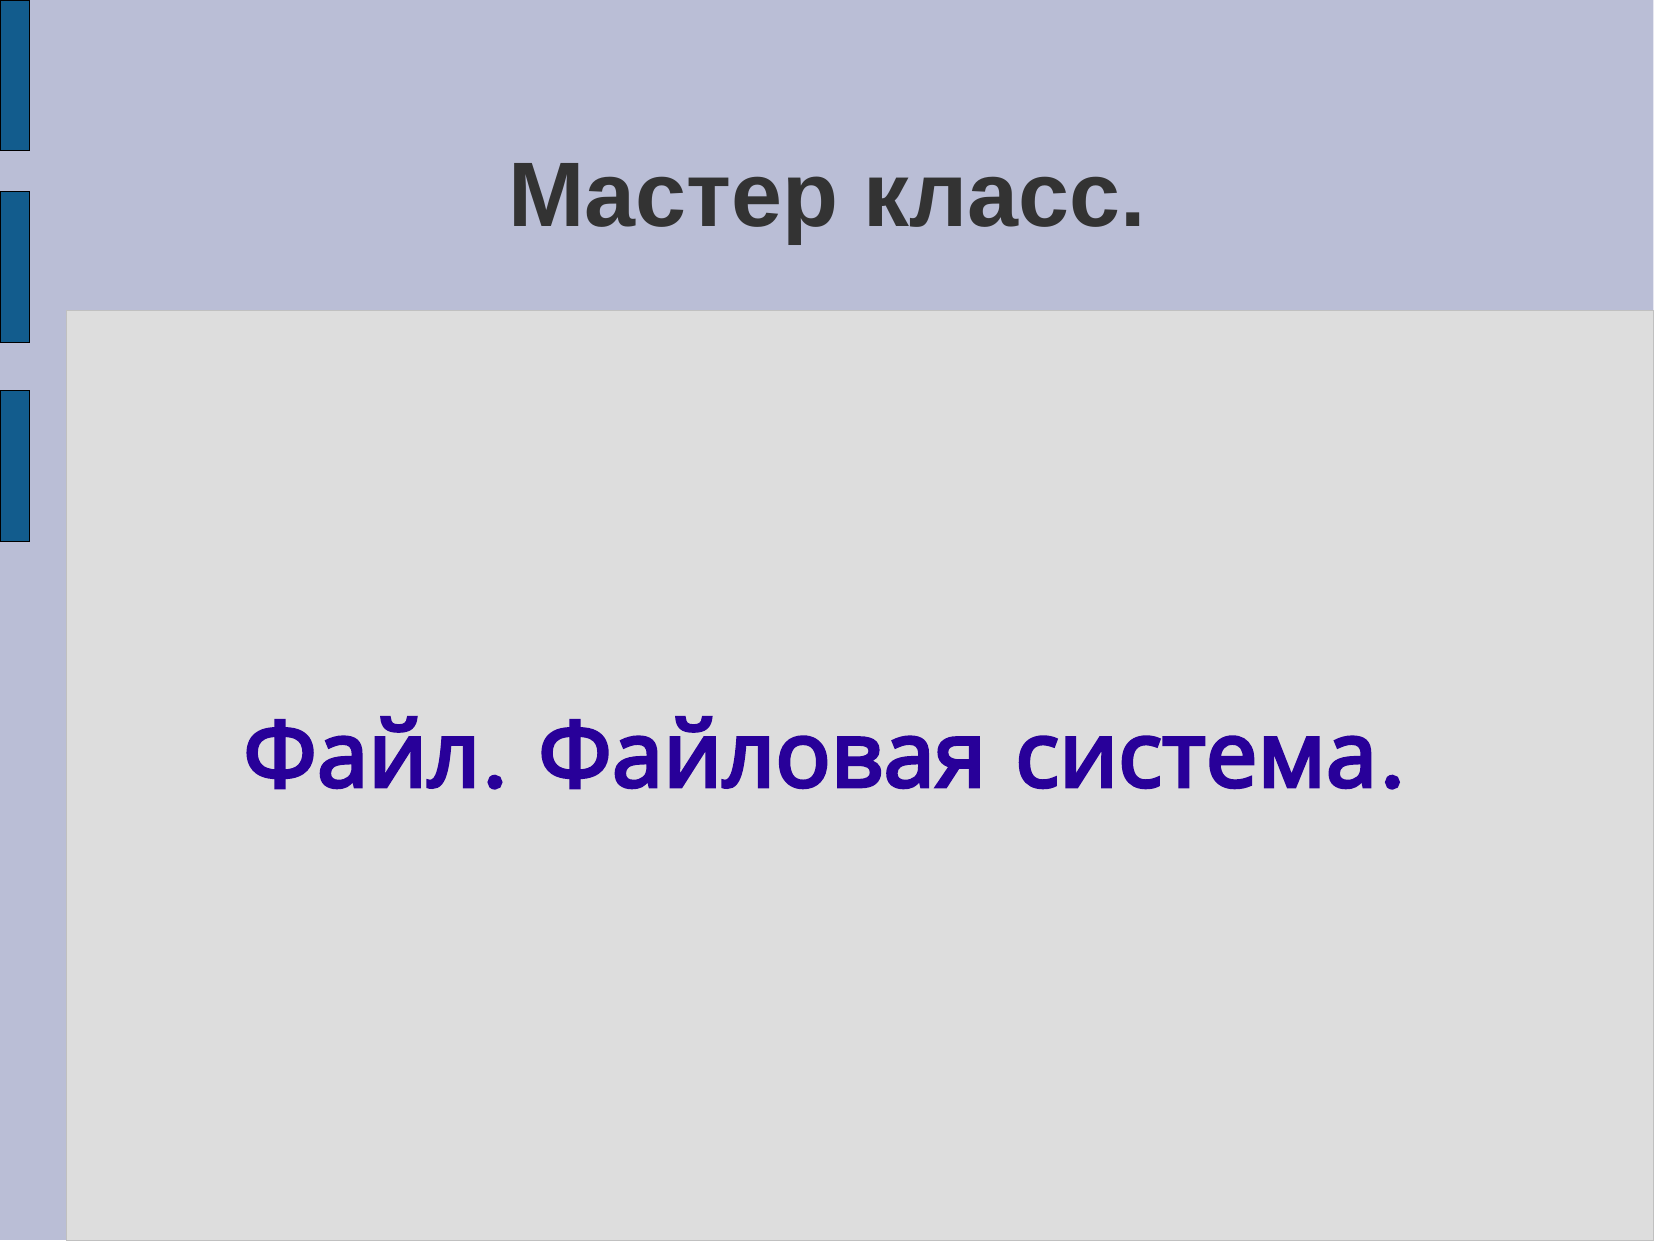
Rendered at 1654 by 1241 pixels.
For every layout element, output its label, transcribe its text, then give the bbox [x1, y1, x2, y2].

subtitle Файл. Файловая система. [134, 358, 1516, 1162]
title Мастер класс. [121, 91, 1534, 299]
